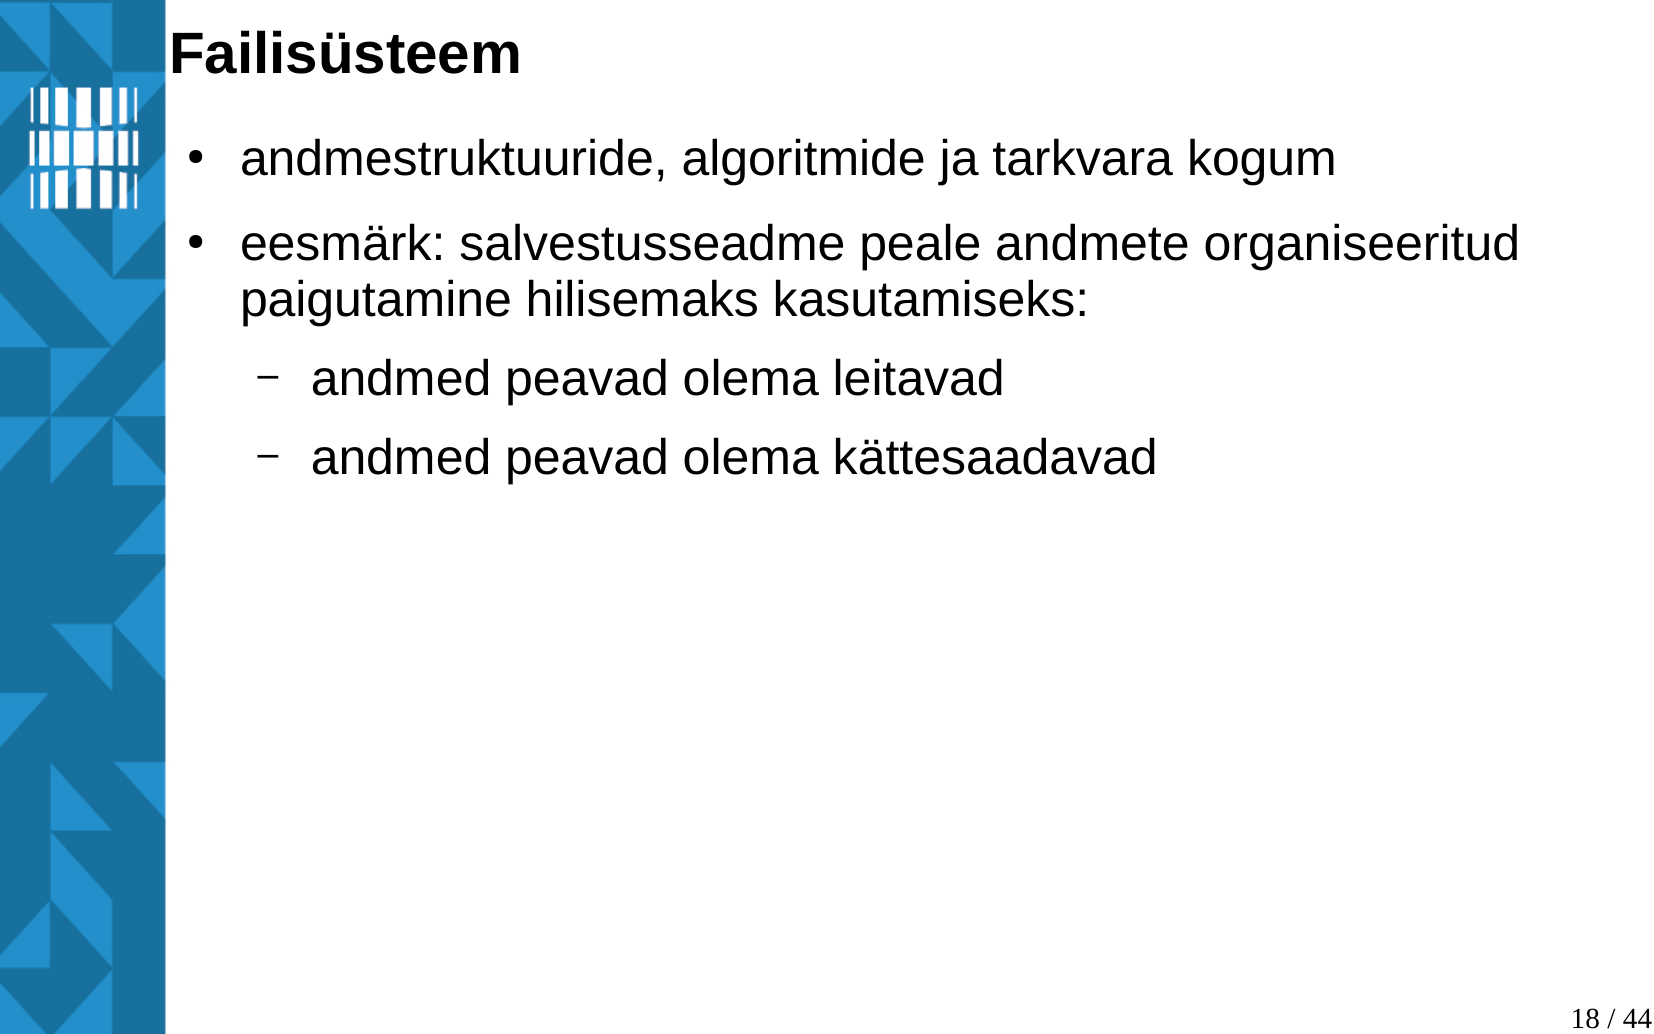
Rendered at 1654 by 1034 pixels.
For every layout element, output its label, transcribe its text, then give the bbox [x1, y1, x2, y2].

title Failisüsteem [169, 11, 1571, 95]
list andmestruktuuride, algoritmide ja tarkvara kogum eesmärk: salvestusseadme peale andmete organiseeritud paigutamine hilisemaks kasutamiseks: andmed peavad olema leitavad andmed peavad olema kättesaadavad [169, 129, 1630, 997]
